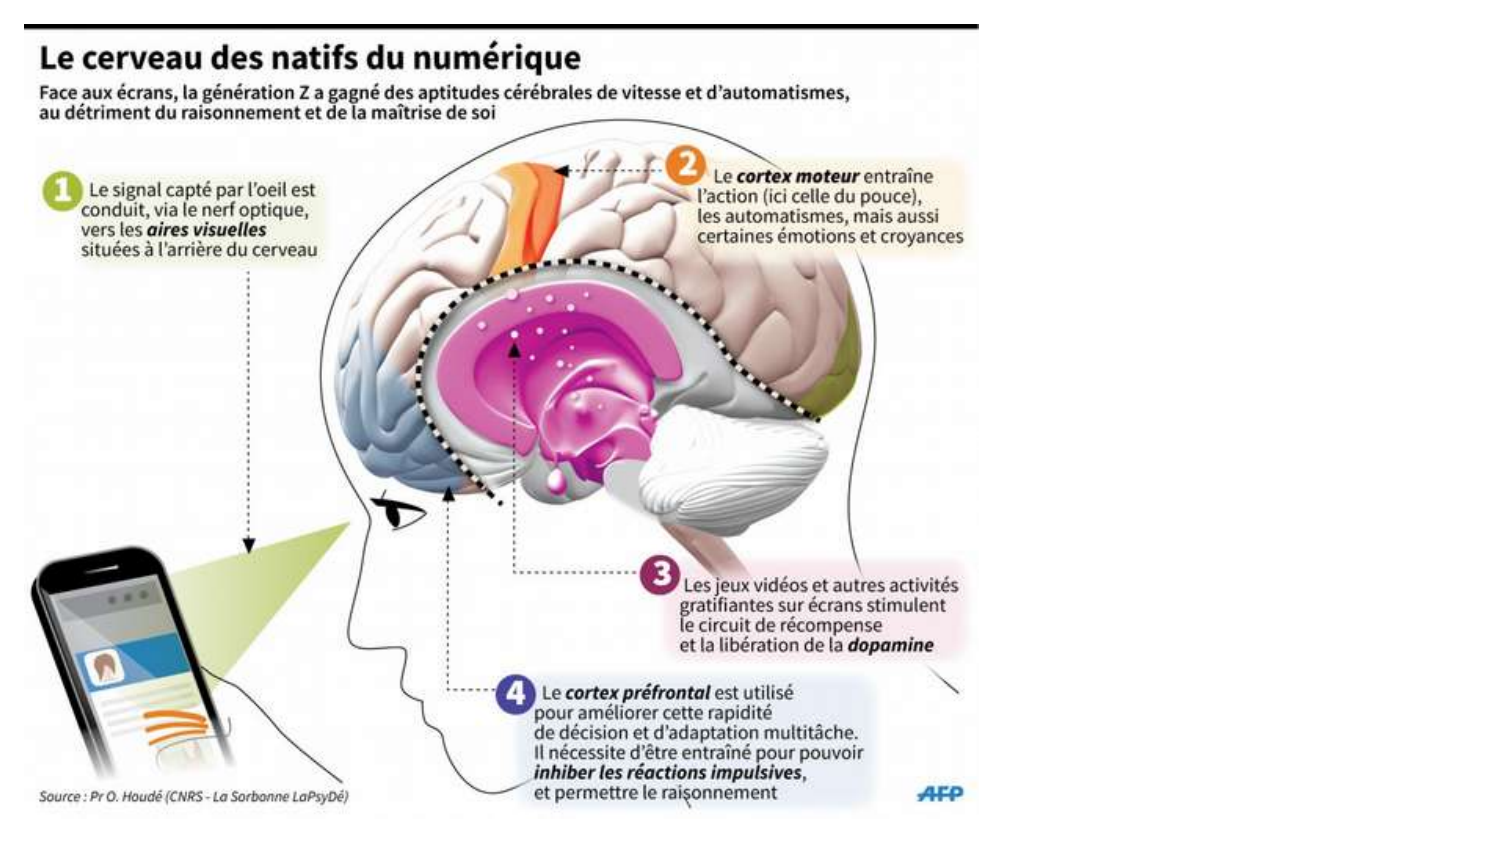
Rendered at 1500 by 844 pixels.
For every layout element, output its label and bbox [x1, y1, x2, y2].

picture [24, 24, 979, 819]
